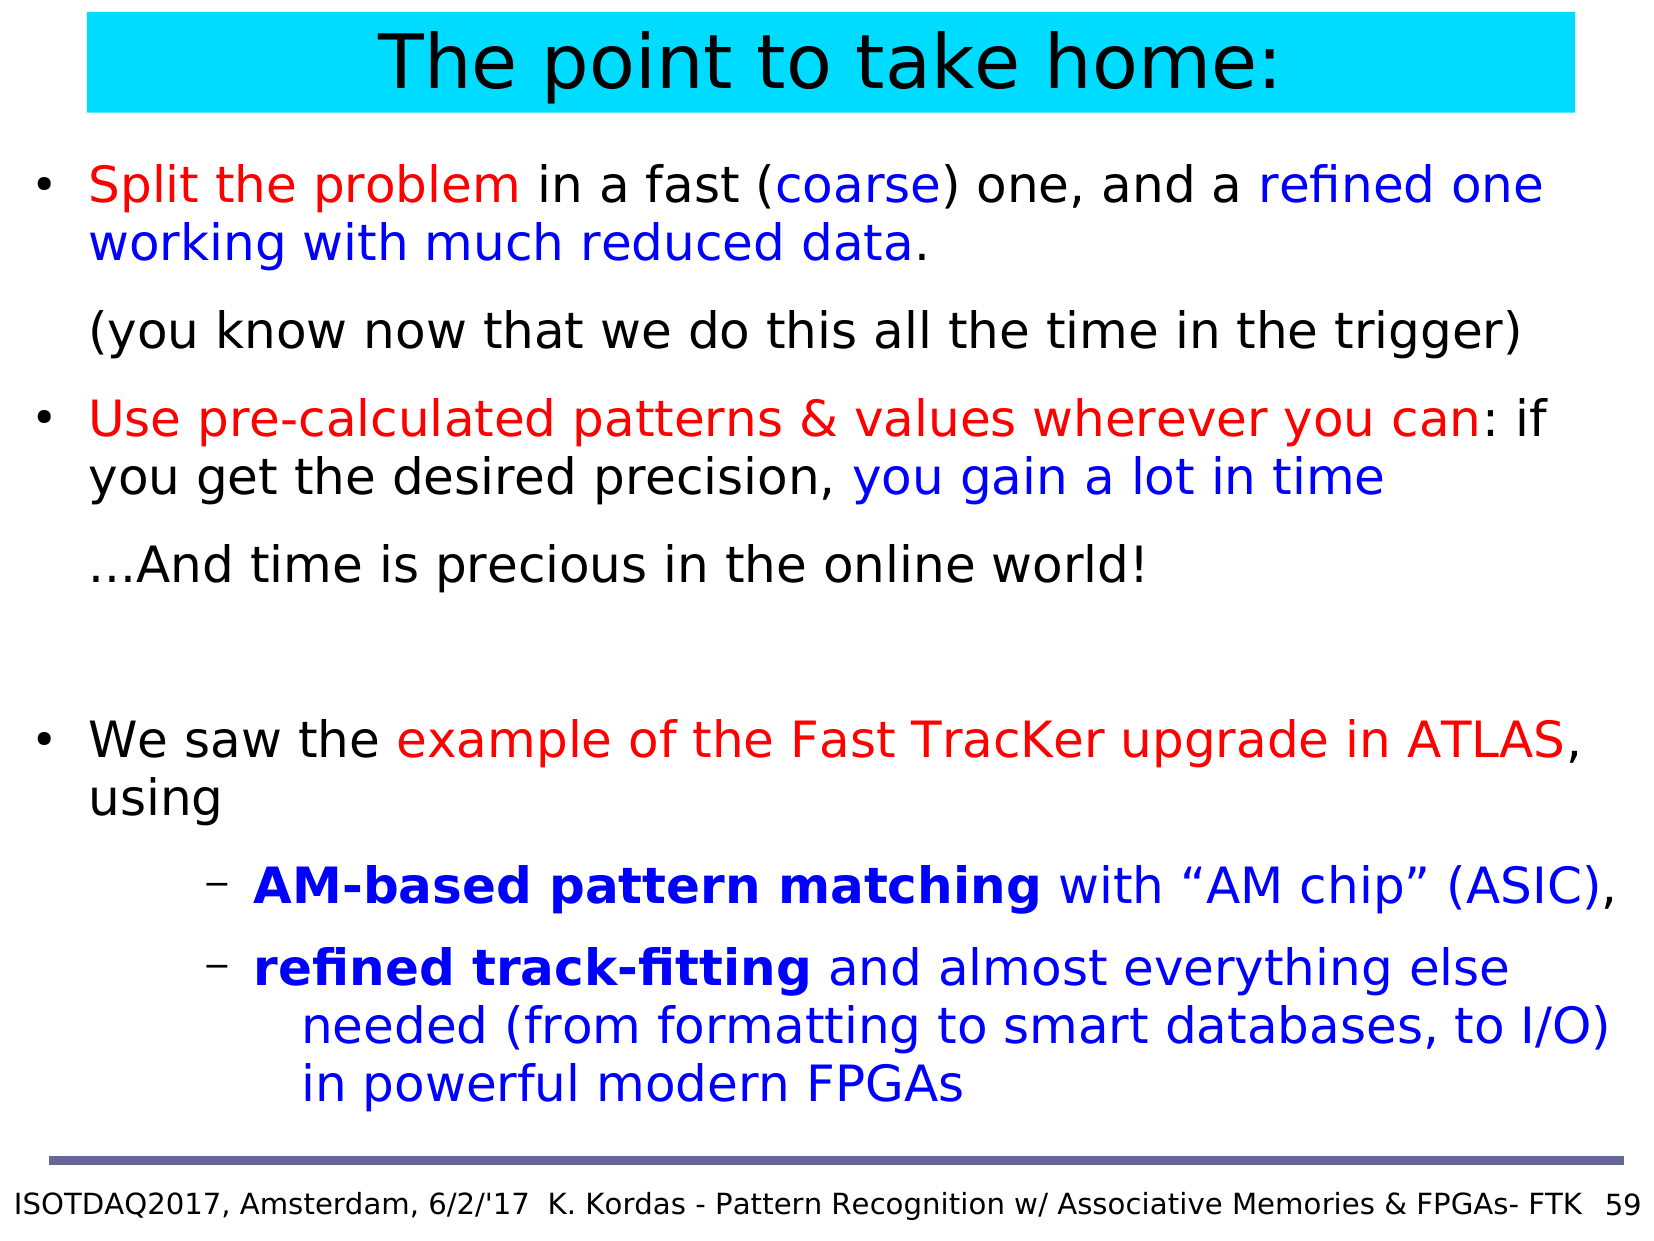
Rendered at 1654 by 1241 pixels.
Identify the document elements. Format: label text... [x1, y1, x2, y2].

title The point to take home: [86, 11, 1576, 113]
list Split the problem in a fast (coarse) one, and a refined one working with much reduced data. (you know now that we do this all the time in the trigger) Use pre-calculated patterns & values wherever you can: if you get the desired precision, you gain a lot in time ...And time is precious in the online world! We saw the example of the Fast TracKer upgrade in ATLAS, using AM-based pattern matching with “AM chip” (ASIC), refined track-fitting and almost everything else needed (from formatting to smart databases, to I/O) in powerful modern FPGAs [17, 155, 1642, 1200]
